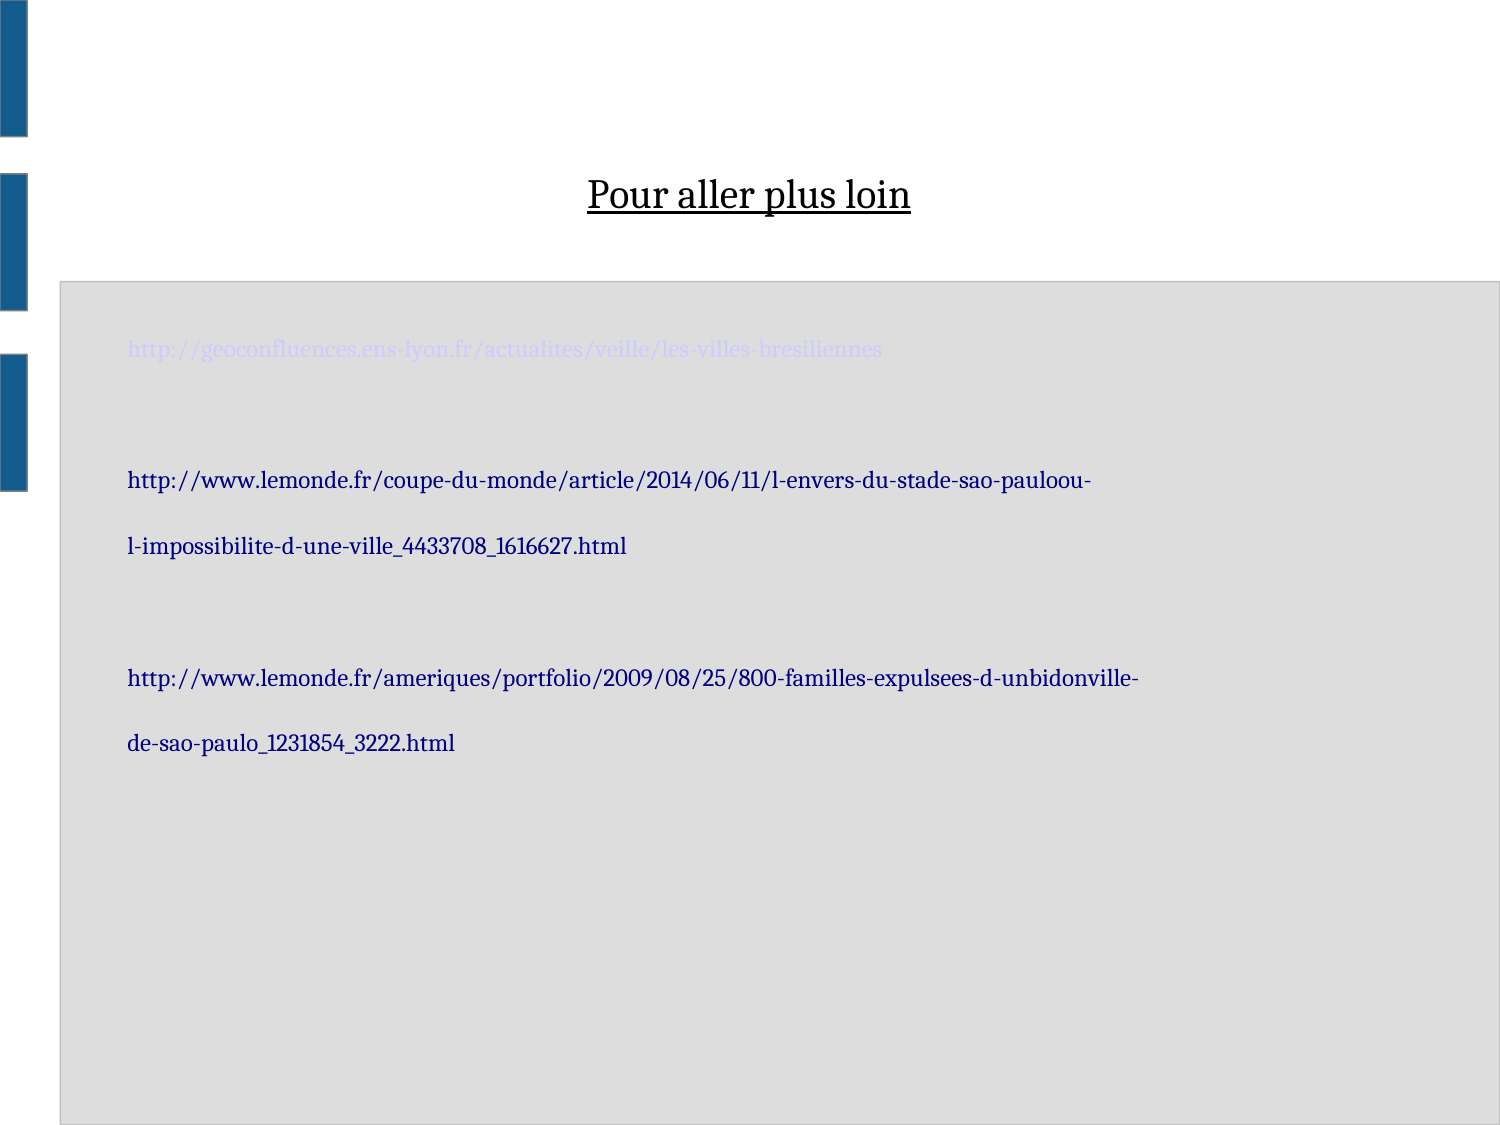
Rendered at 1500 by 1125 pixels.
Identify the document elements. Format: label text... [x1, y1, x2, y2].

list http://geoconfluences.ens-lyon.fr/actualites/veille/les-villes-bresiliennes http://www.lemonde.fr/coupe-du-monde/article/2014/06/11/l-envers-du-stade-sao-pauloou- l-impossibilite-d-une-ville_4433708_1616627.html http://www.lemonde.fr/ameriques/portfolio/2009/08/25/800-familles-expulsees-d-unbidonville- de-sao-paulo_1231854_3222.html [112, 324, 1387, 999]
title Pour aller plus loin [112, 107, 1387, 279]
